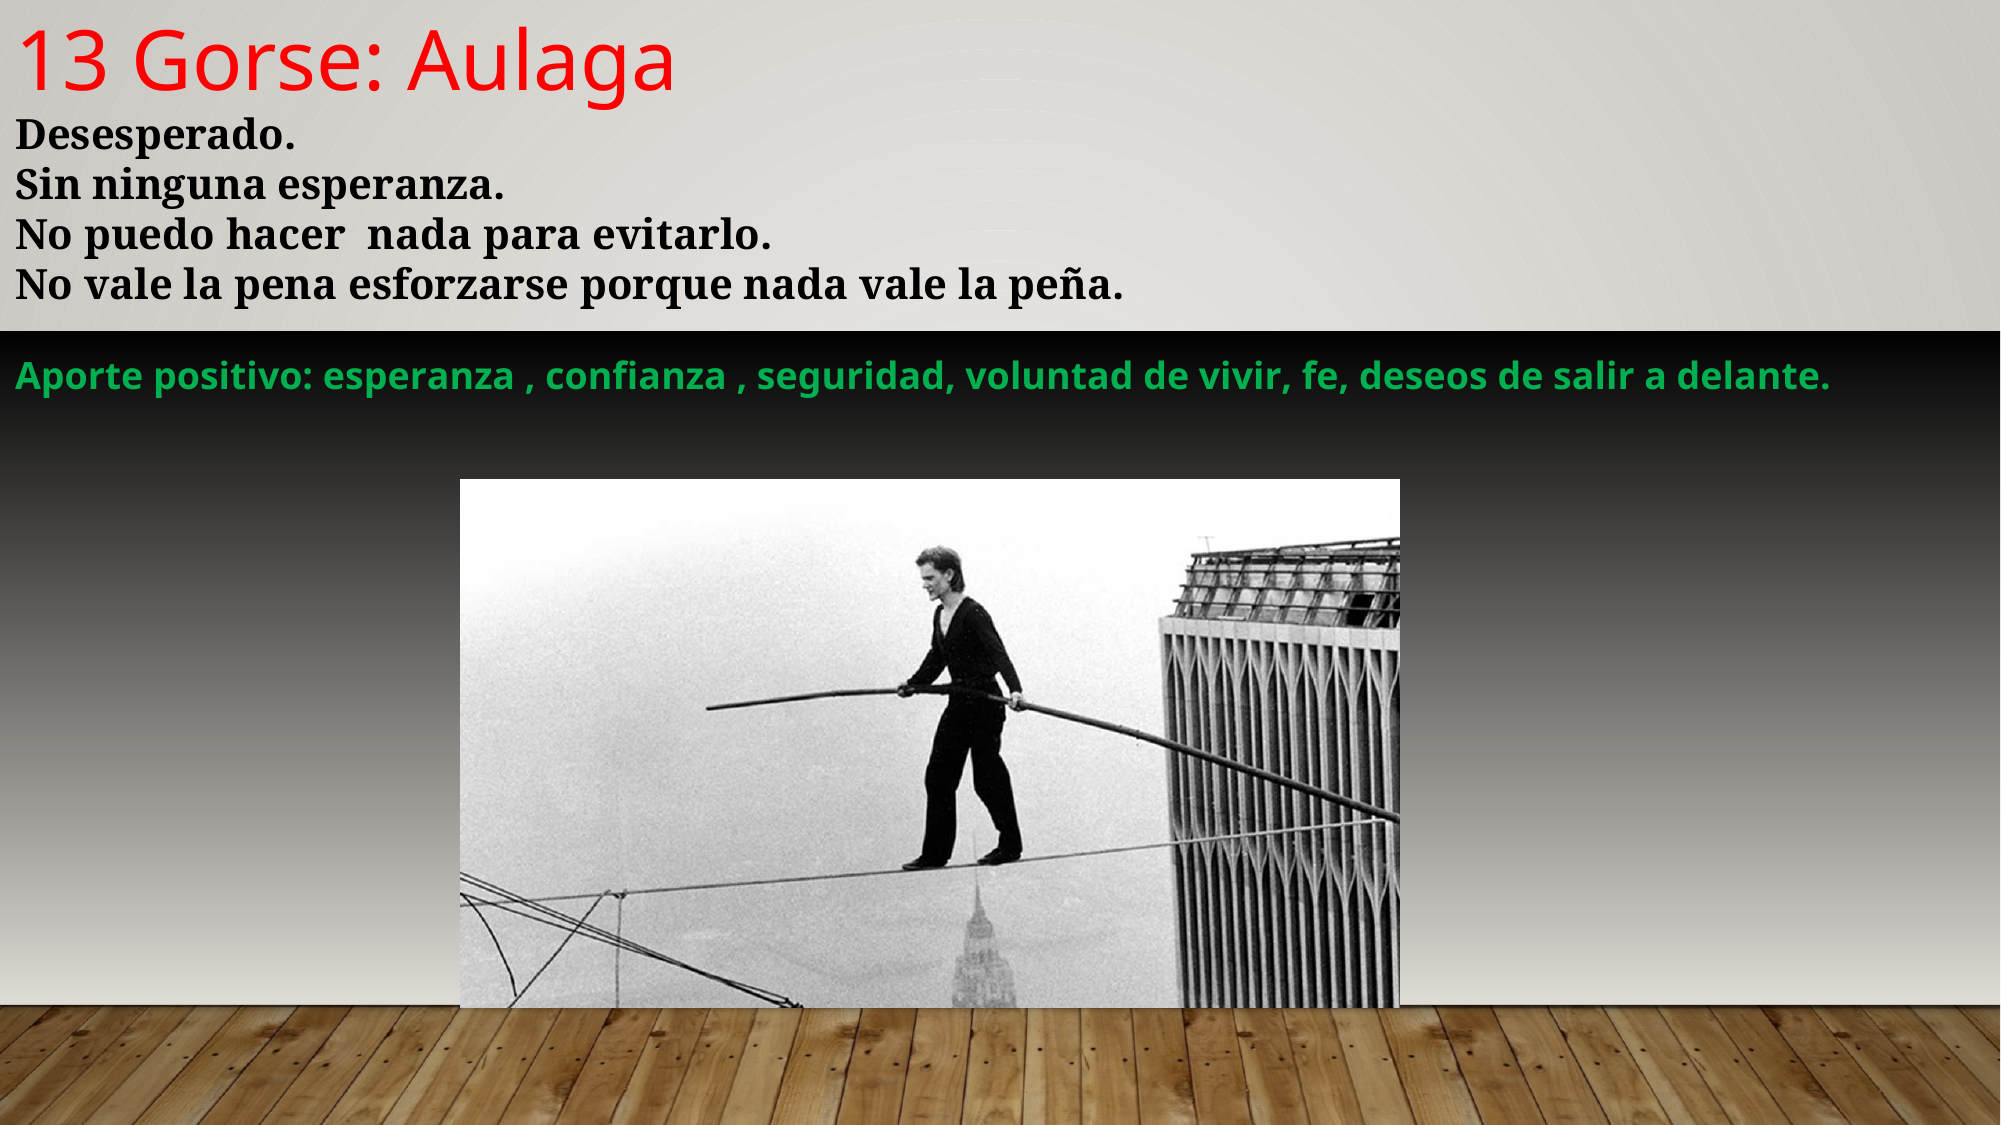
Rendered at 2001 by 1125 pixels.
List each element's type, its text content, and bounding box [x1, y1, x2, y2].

picture [460, 479, 1400, 1008]
text_box 13 Gorse: Aulaga Desesperado. Sin ninguna esperanza. No puedo hacer nada para evitarlo. No vale la pena esforzarse porque nada vale la peña. Aporte positivo: esperanza , confianza , seguridad, voluntad de vivir, fe, deseos de salir a delante. [0, 0, 1974, 495]
